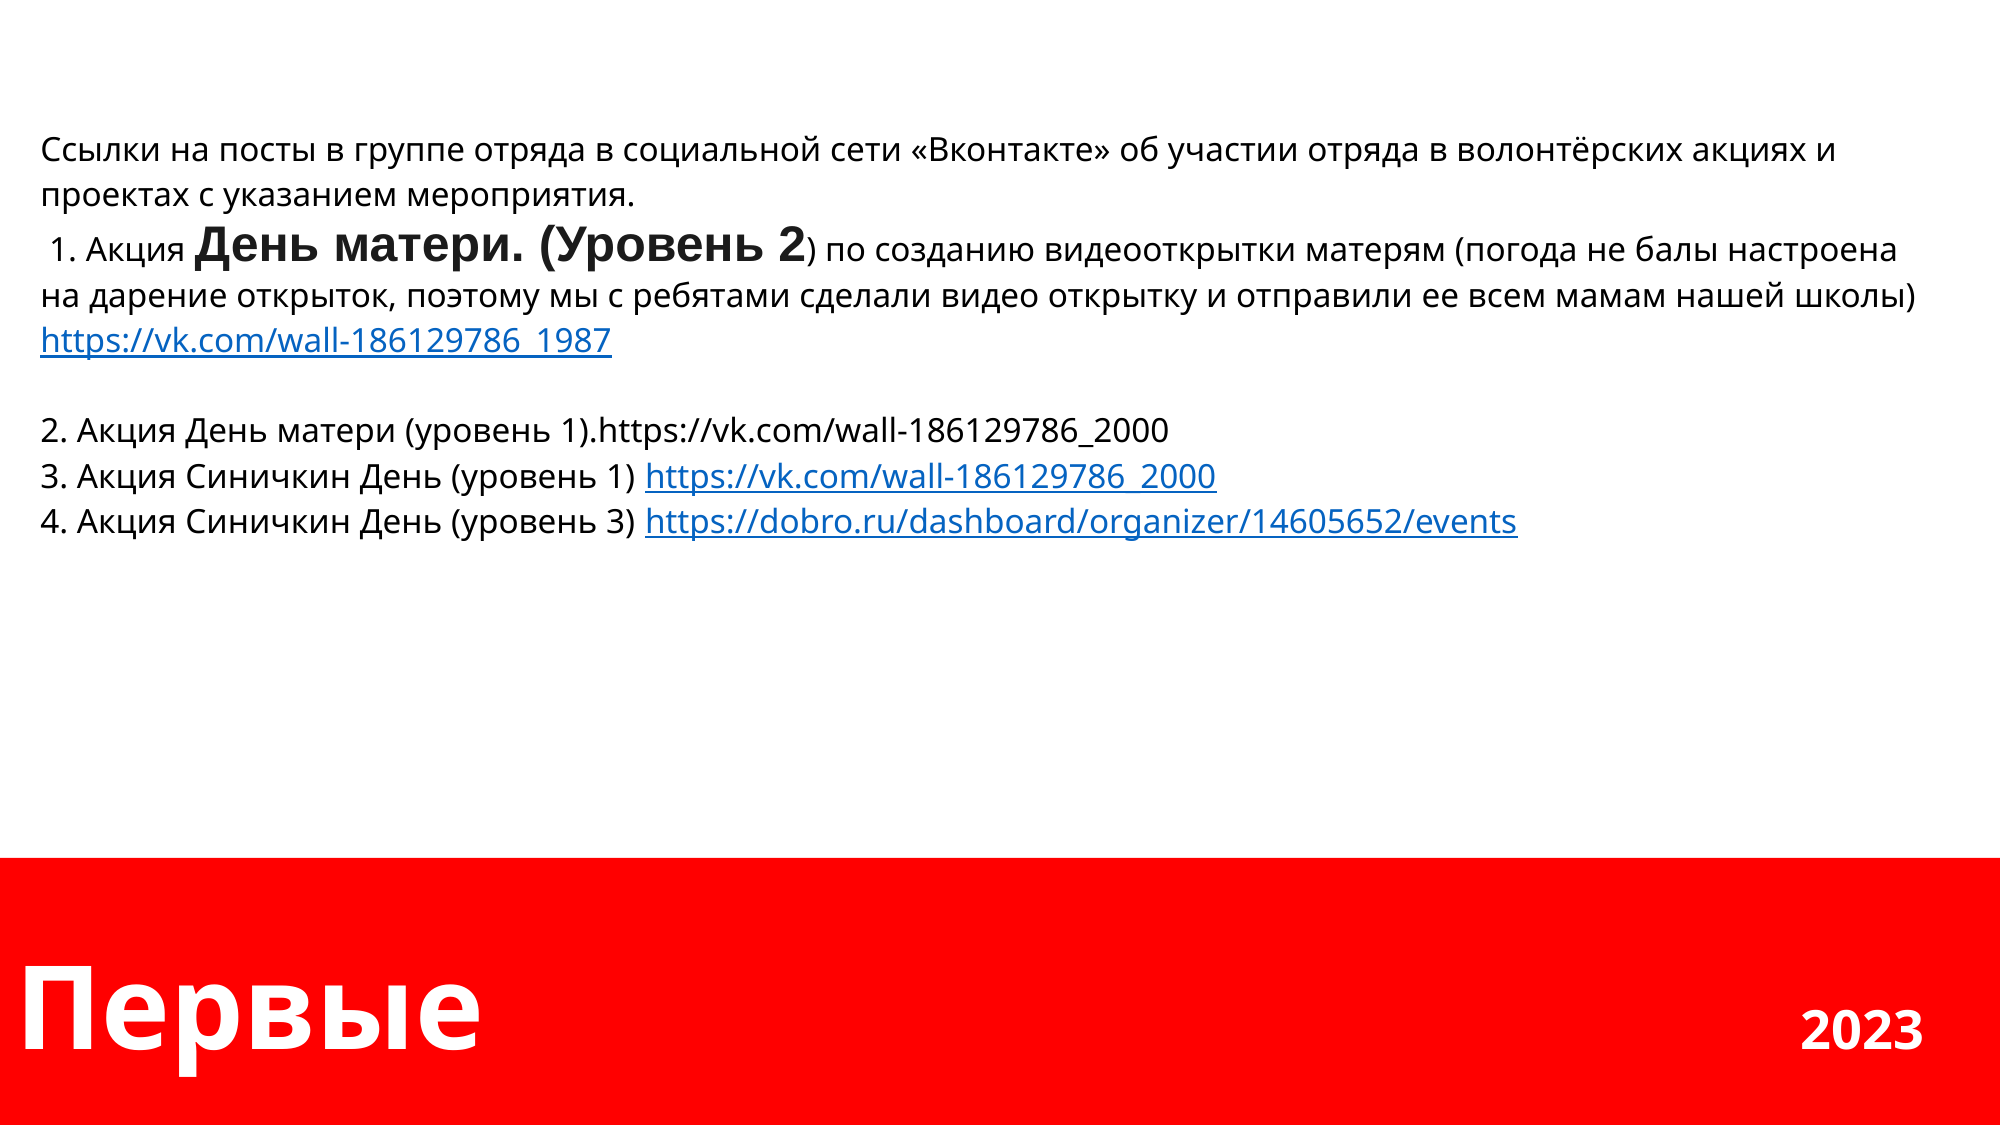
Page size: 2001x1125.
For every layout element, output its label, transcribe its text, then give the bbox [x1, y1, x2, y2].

text_box Ссылки на посты в группе отряда в социальной сети «Вконтакте» об участии отряда в волонтёрских акциях и проектах с указанием мероприятия. 1. Акция День матери. (Уровень 2) по созданию видеооткрытки матерям (погода не балы настроена на дарение открыток, поэтому мы с ребятами сделали видео открытку и отправили ее всем мамам нашей школы) https://vk.com/wall-186129786_1987 2. Акция День матери (уровень 1).https://vk.com/wall-186129786_2000 3. Акция Синичкин День (уровень 1) https://vk.com/wall-186129786_2000 4. Акция Синичкин День (уровень 3) https://dobro.ru/dashboard/organizer/14605652/events [25, 118, 1949, 798]
list Первые 2023 [0, 857, 2000, 1125]
